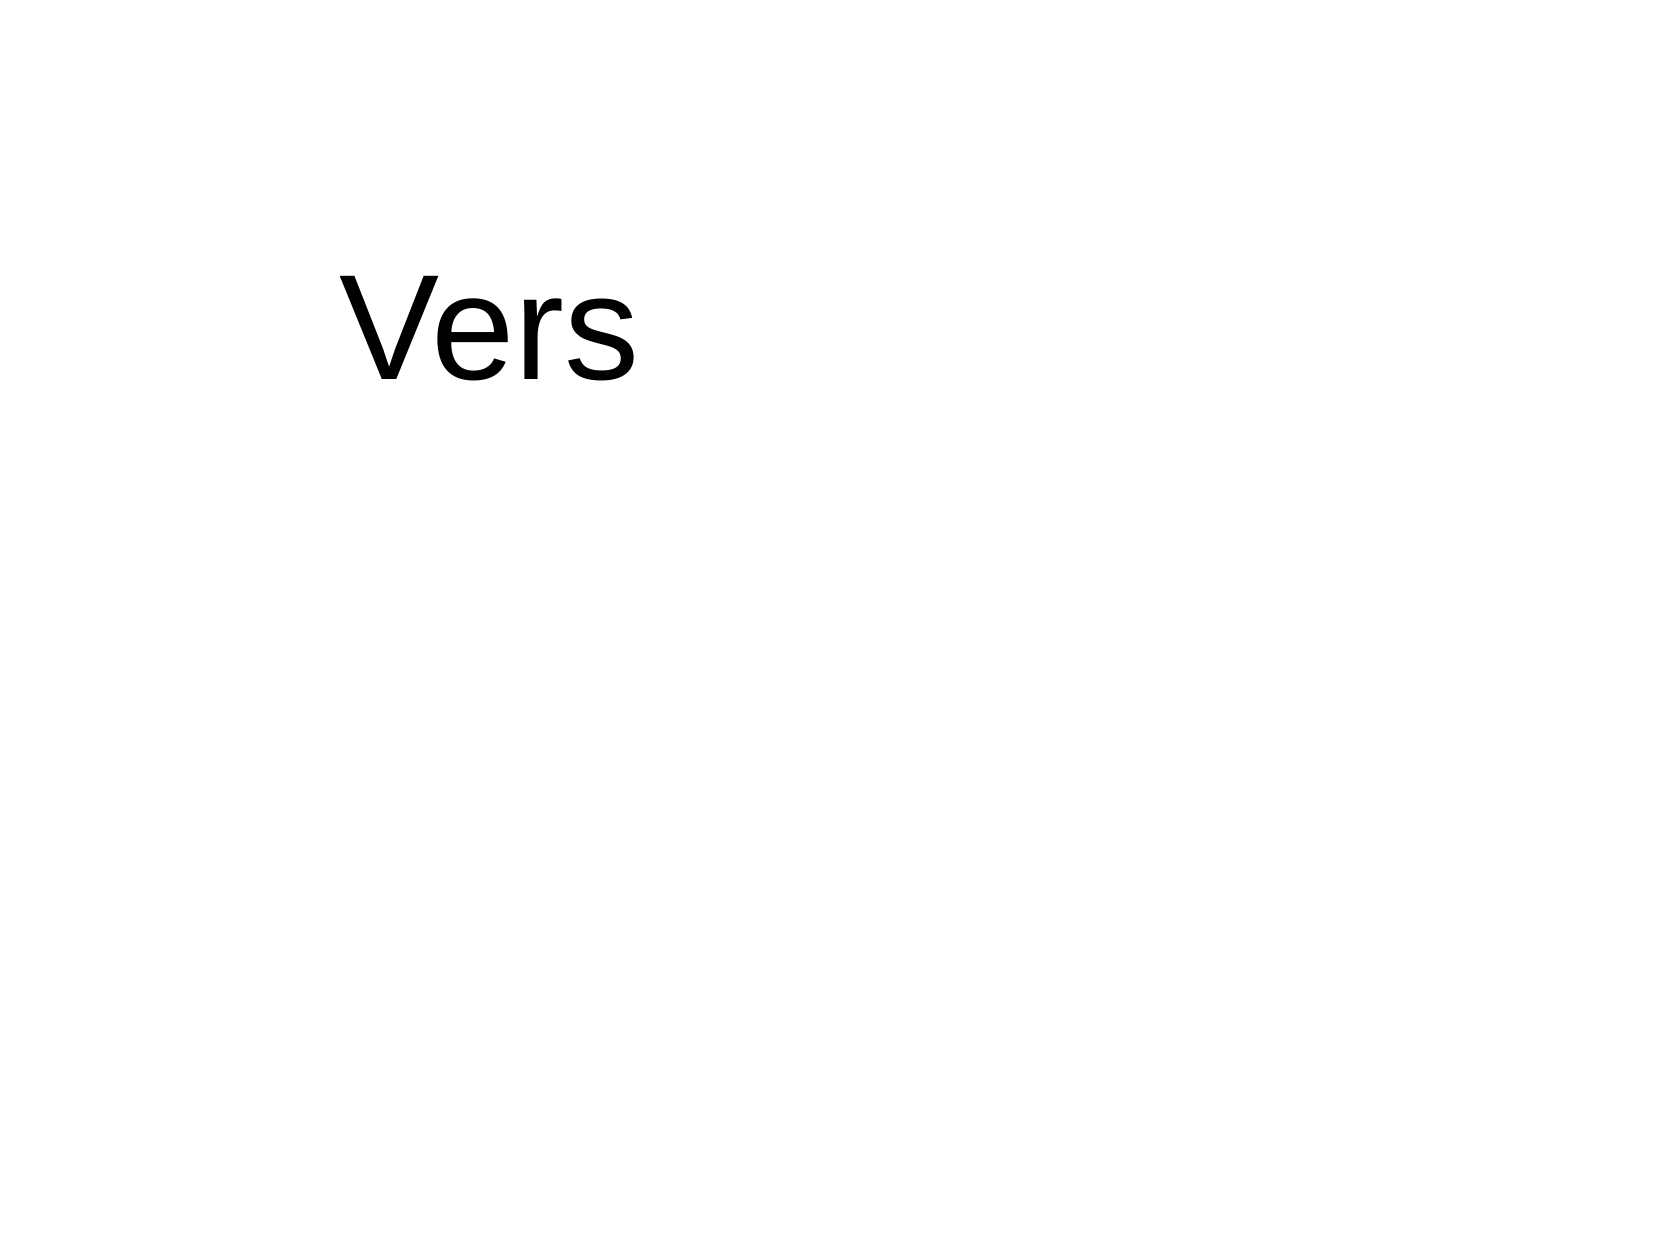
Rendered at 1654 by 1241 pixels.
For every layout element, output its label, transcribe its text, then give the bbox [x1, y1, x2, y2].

text_box Vers [324, 236, 1211, 419]
